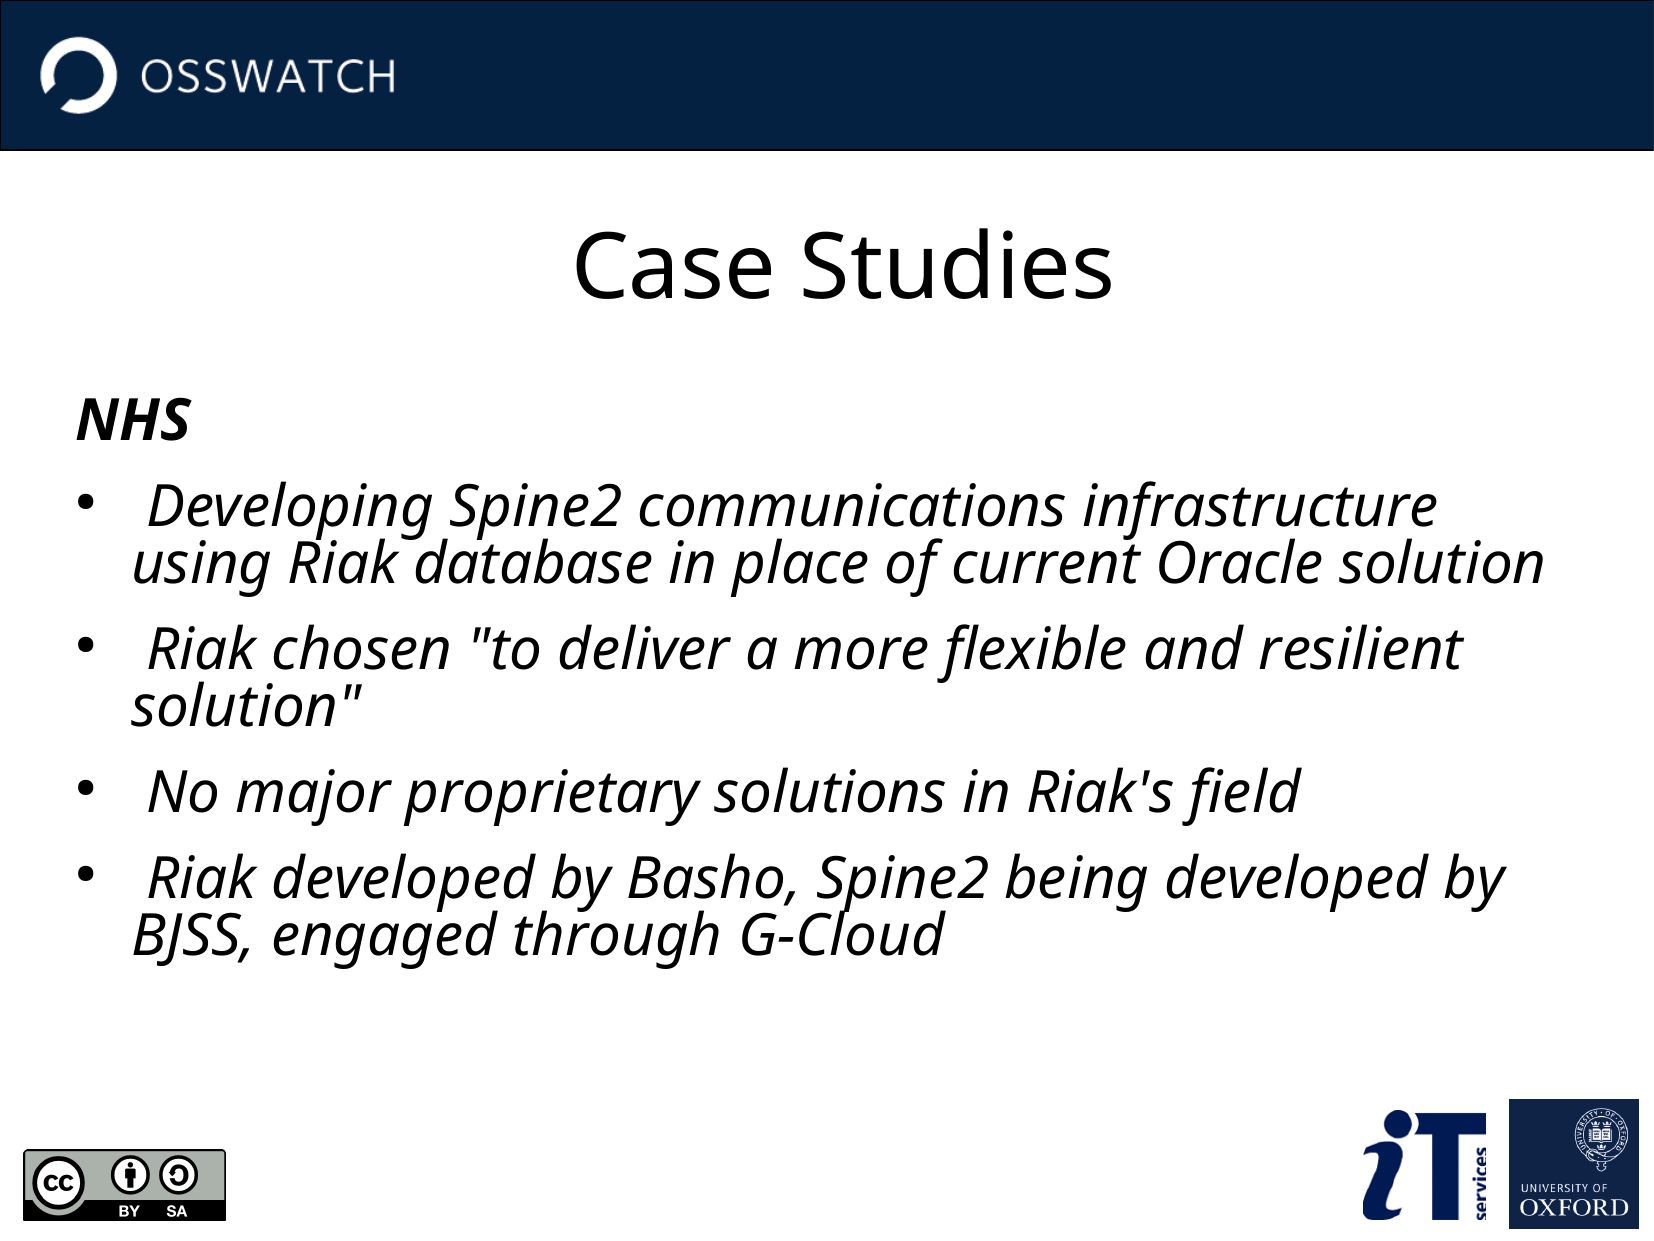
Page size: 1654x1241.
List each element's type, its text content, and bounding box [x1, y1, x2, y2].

text_box Case Studies [82, 169, 1570, 376]
picture [1363, 1151, 1486, 1220]
picture [23, 1149, 226, 1221]
picture [1509, 1099, 1639, 1229]
list NHS Developing Spine2 communications infrastructure using Riak database in place of current Oracle solution Riak chosen "to deliver a more flexible and resilient solution" No major proprietary solutions in Riak's field Riak developed by Basho, Spine2 being developed by BJSS, engaged through G-Cloud [75, 395, 1563, 1151]
picture [12, 12, 426, 141]
